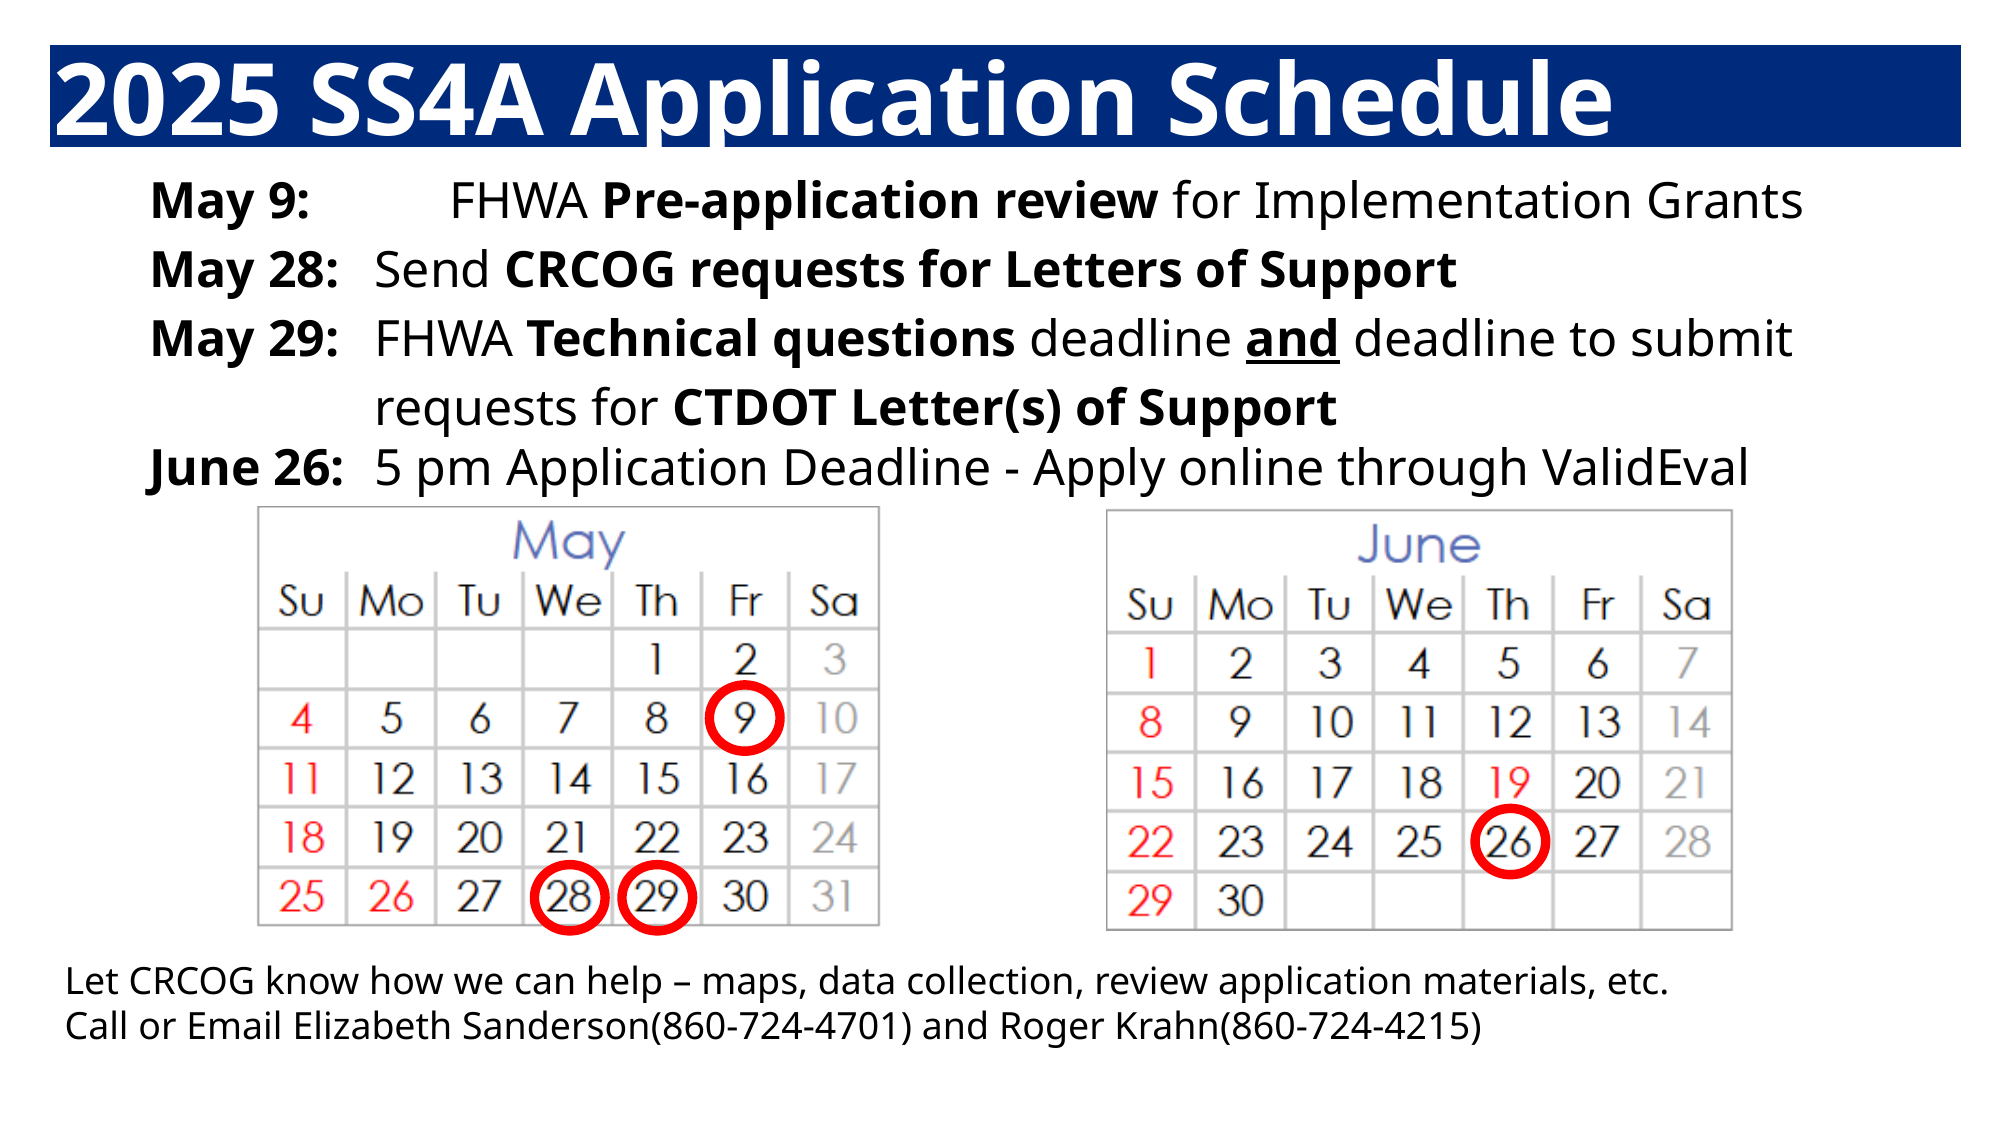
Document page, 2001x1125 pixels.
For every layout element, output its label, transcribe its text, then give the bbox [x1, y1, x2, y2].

picture [540, 870, 600, 926]
text_box Let CRCOG know how we can help – maps, data collection, review application materials, etc. Call or Email Elizabeth Sanderson (860-724-4701) and Roger Krahn (860-724-4215) [49, 949, 1916, 1056]
text_box 2025 SS4A Application Schedule [38, 27, 1916, 164]
text_box May 9: FHWA Pre-application review for Implementation Grants May 28: Send CRCOG requests for Letters of Support May 29: FHWA Technical questions deadline and deadline to submit requests for CTDOT Letter(s) of Support June 26: 5 pm Application Deadline - Apply online through ValidEval [134, 160, 1899, 507]
text_box [1916, 45, 1961, 147]
picture [254, 507, 884, 932]
picture [627, 870, 687, 926]
picture [1106, 506, 1737, 932]
